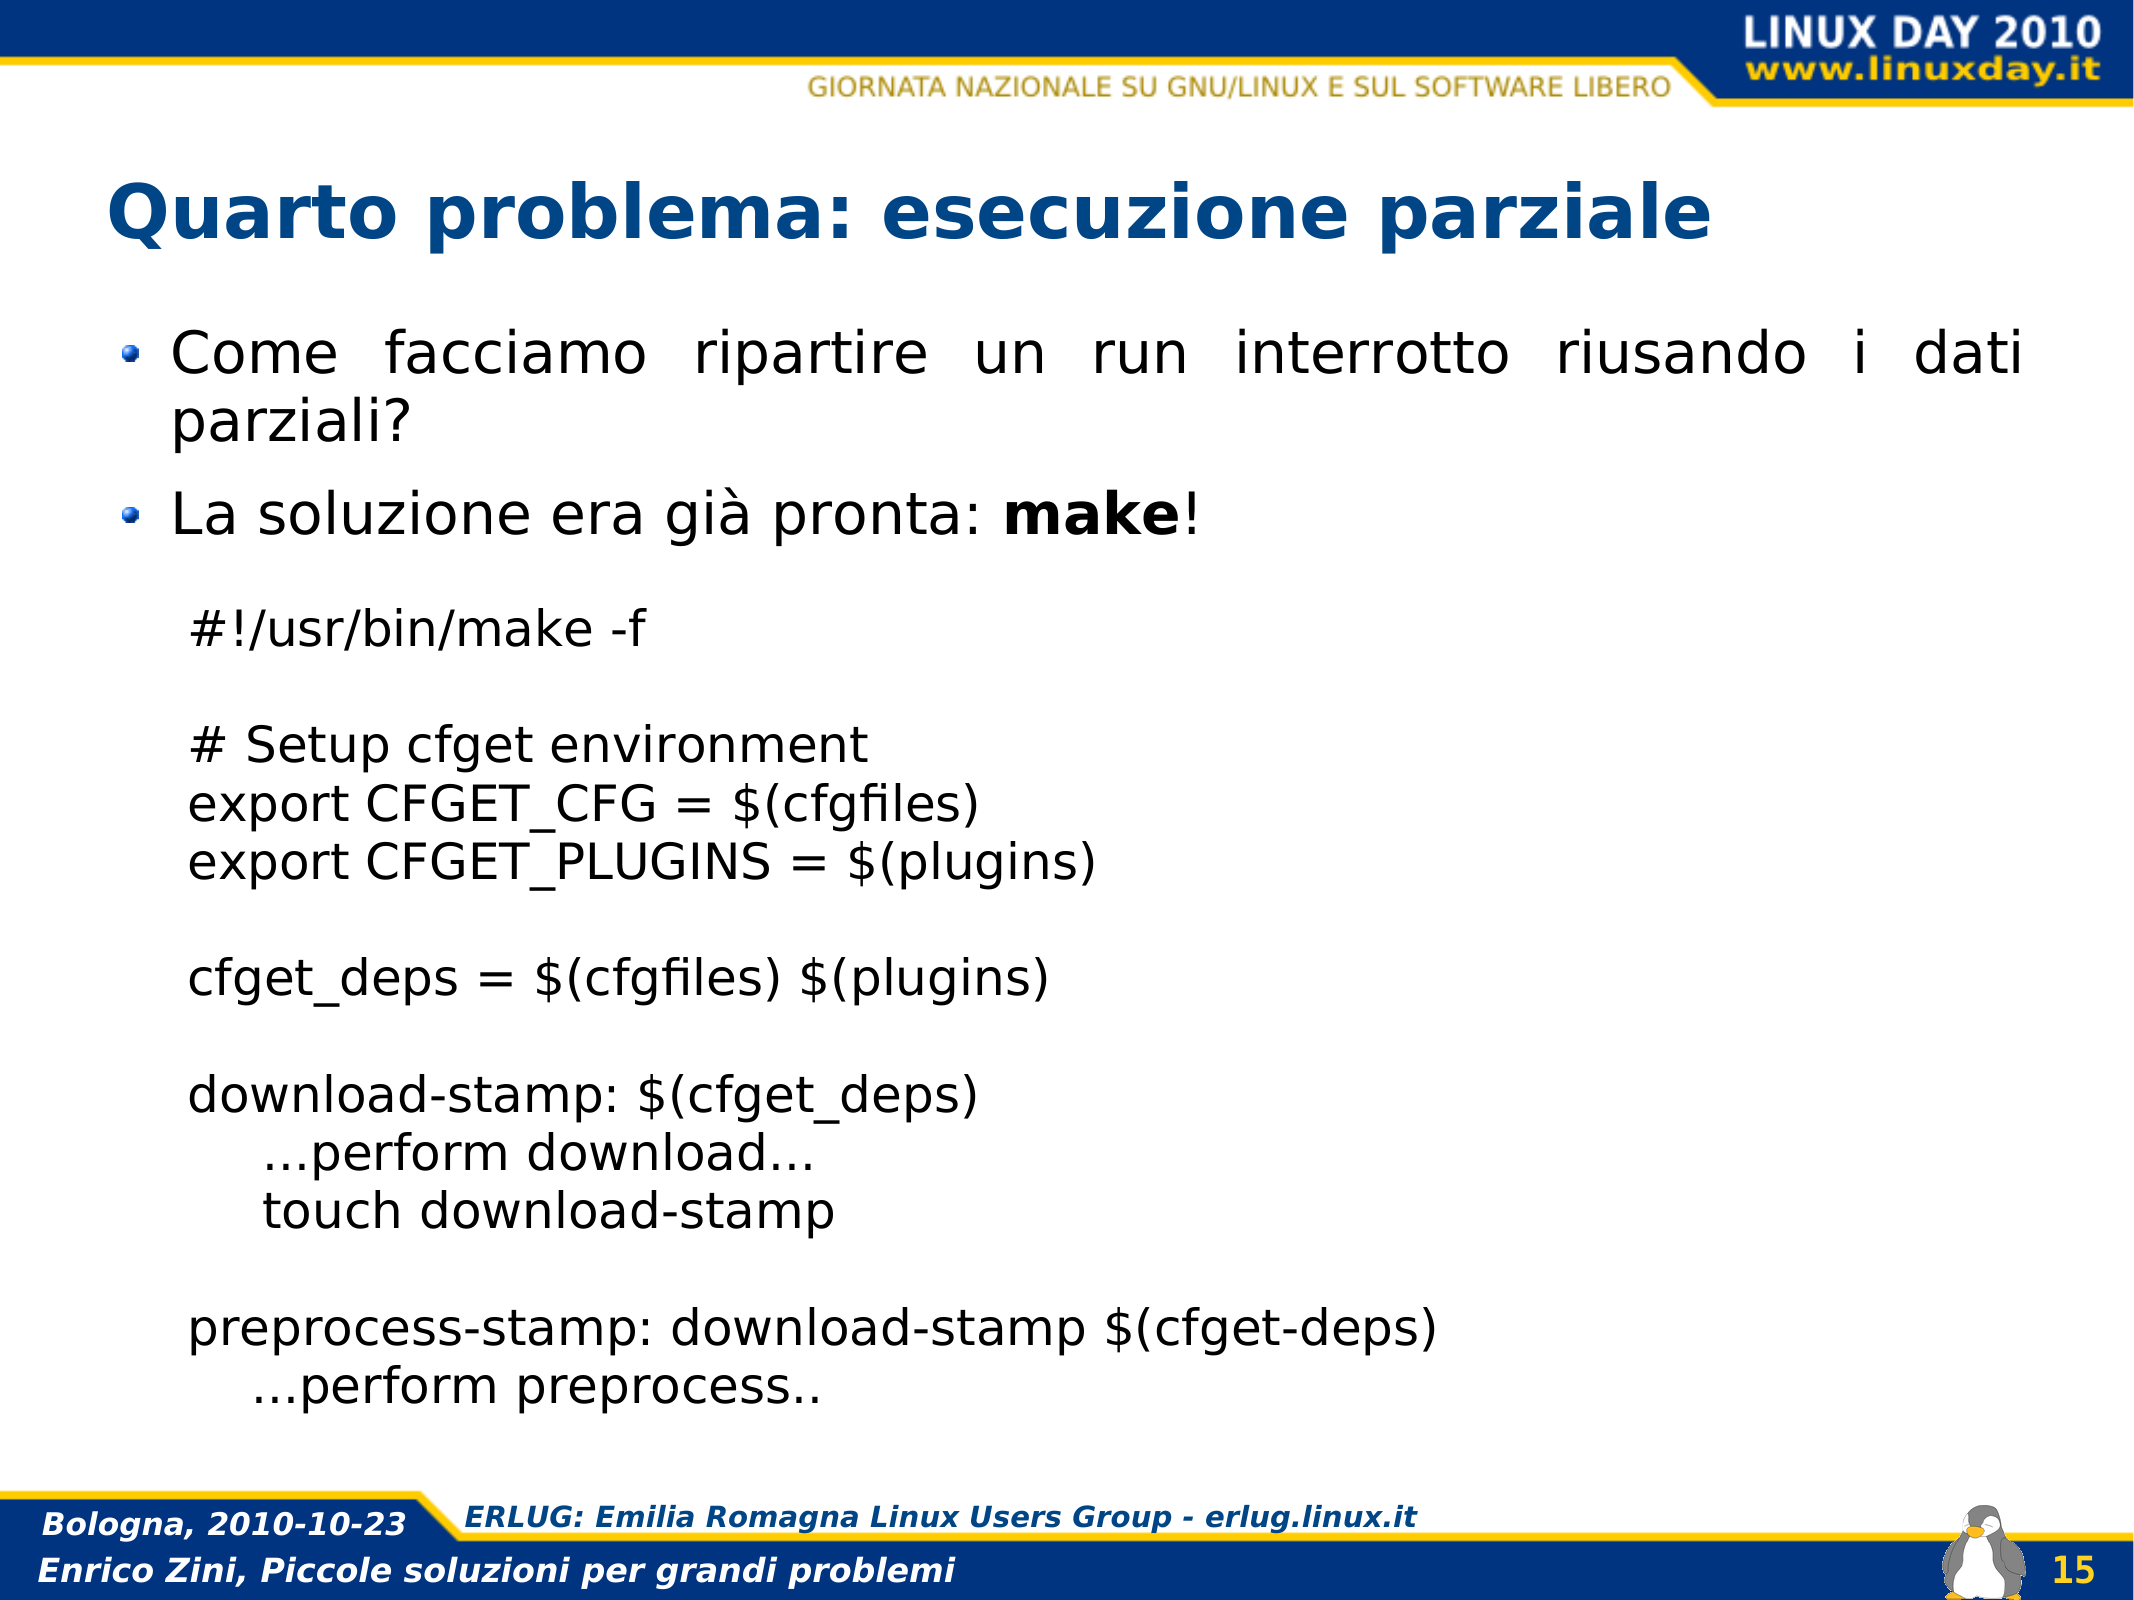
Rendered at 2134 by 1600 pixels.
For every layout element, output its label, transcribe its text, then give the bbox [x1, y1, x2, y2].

title Quarto problema: esecuzione parziale [106, 159, 2080, 267]
list Come facciamo ripartire un run interrotto riusando i dati parziali? La soluzione era già pronta: make! [106, 319, 2027, 1441]
picture [0, 0, 2134, 1600]
text_box #!/usr/bin/make -f # Setup cfget environment export CFGET_CFG = $(cfgfiles) export CFGET_PLUGINS = $(plugins) cfget_deps = $(cfgfiles) $(plugins) download-stamp: $(cfget_deps) ...perform download... touch download-stamp preprocess-stamp: download-stamp $(cfget-deps) ...perform preprocess.. [187, 600, 1951, 1433]
